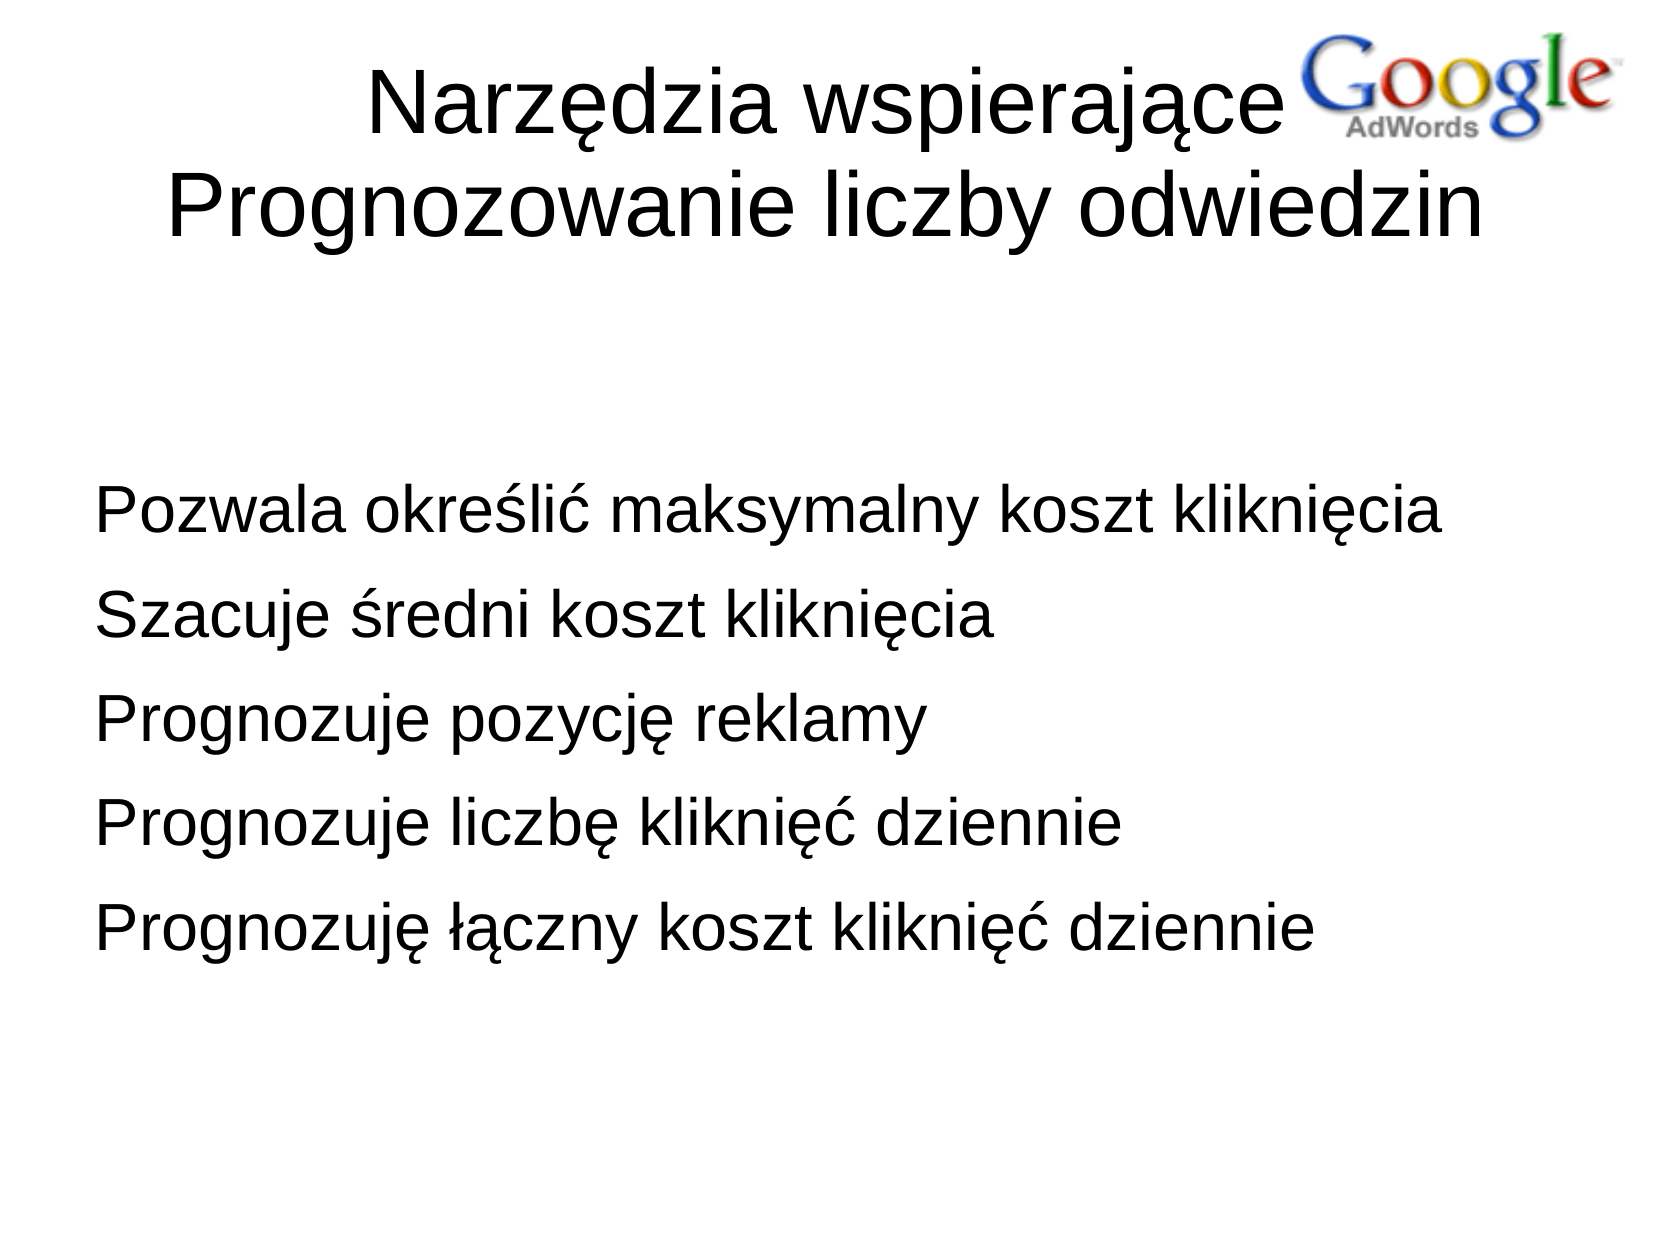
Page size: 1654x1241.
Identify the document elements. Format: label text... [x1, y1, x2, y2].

picture [1299, 27, 1625, 148]
title Narzędzia wspierające Prognozowanie liczby odwiedzin [82, 49, 1571, 257]
list Pozwala określić maksymalny koszt kliknięcia Szacuje średni koszt kliknięcia Prognozuje pozycję reklamy Prognozuje liczbę kliknięć dziennie Prognozuję łączny koszt kliknięć dziennie [76, 472, 1565, 980]
